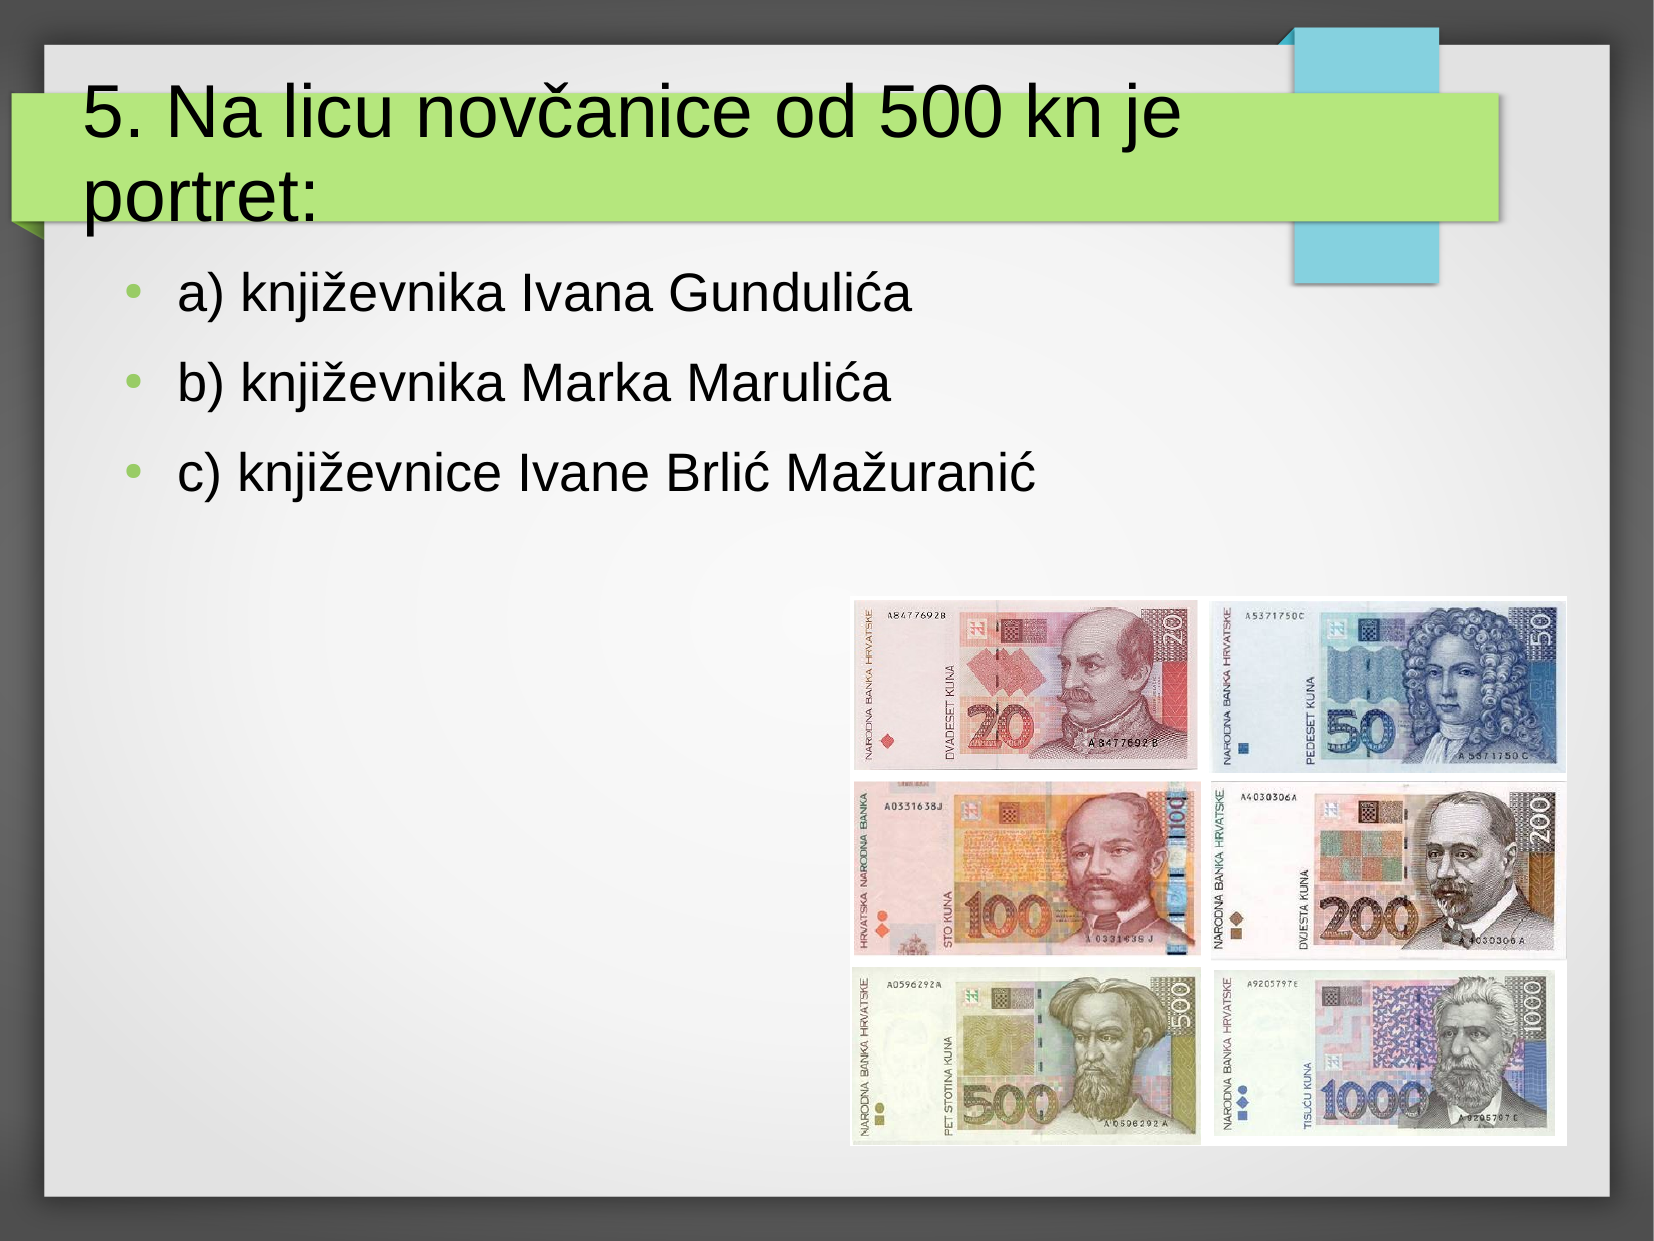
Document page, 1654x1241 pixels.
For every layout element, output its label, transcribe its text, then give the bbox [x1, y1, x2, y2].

picture [0, 0, 1654, 1241]
title 5. Na licu novčanice od 500 kn je portret: [82, 69, 1264, 238]
text_box a) književnika Ivana Gundulića b) književnika Marka Marulića c) književnice Ivane Brlić Mažuranić [106, 262, 1229, 579]
